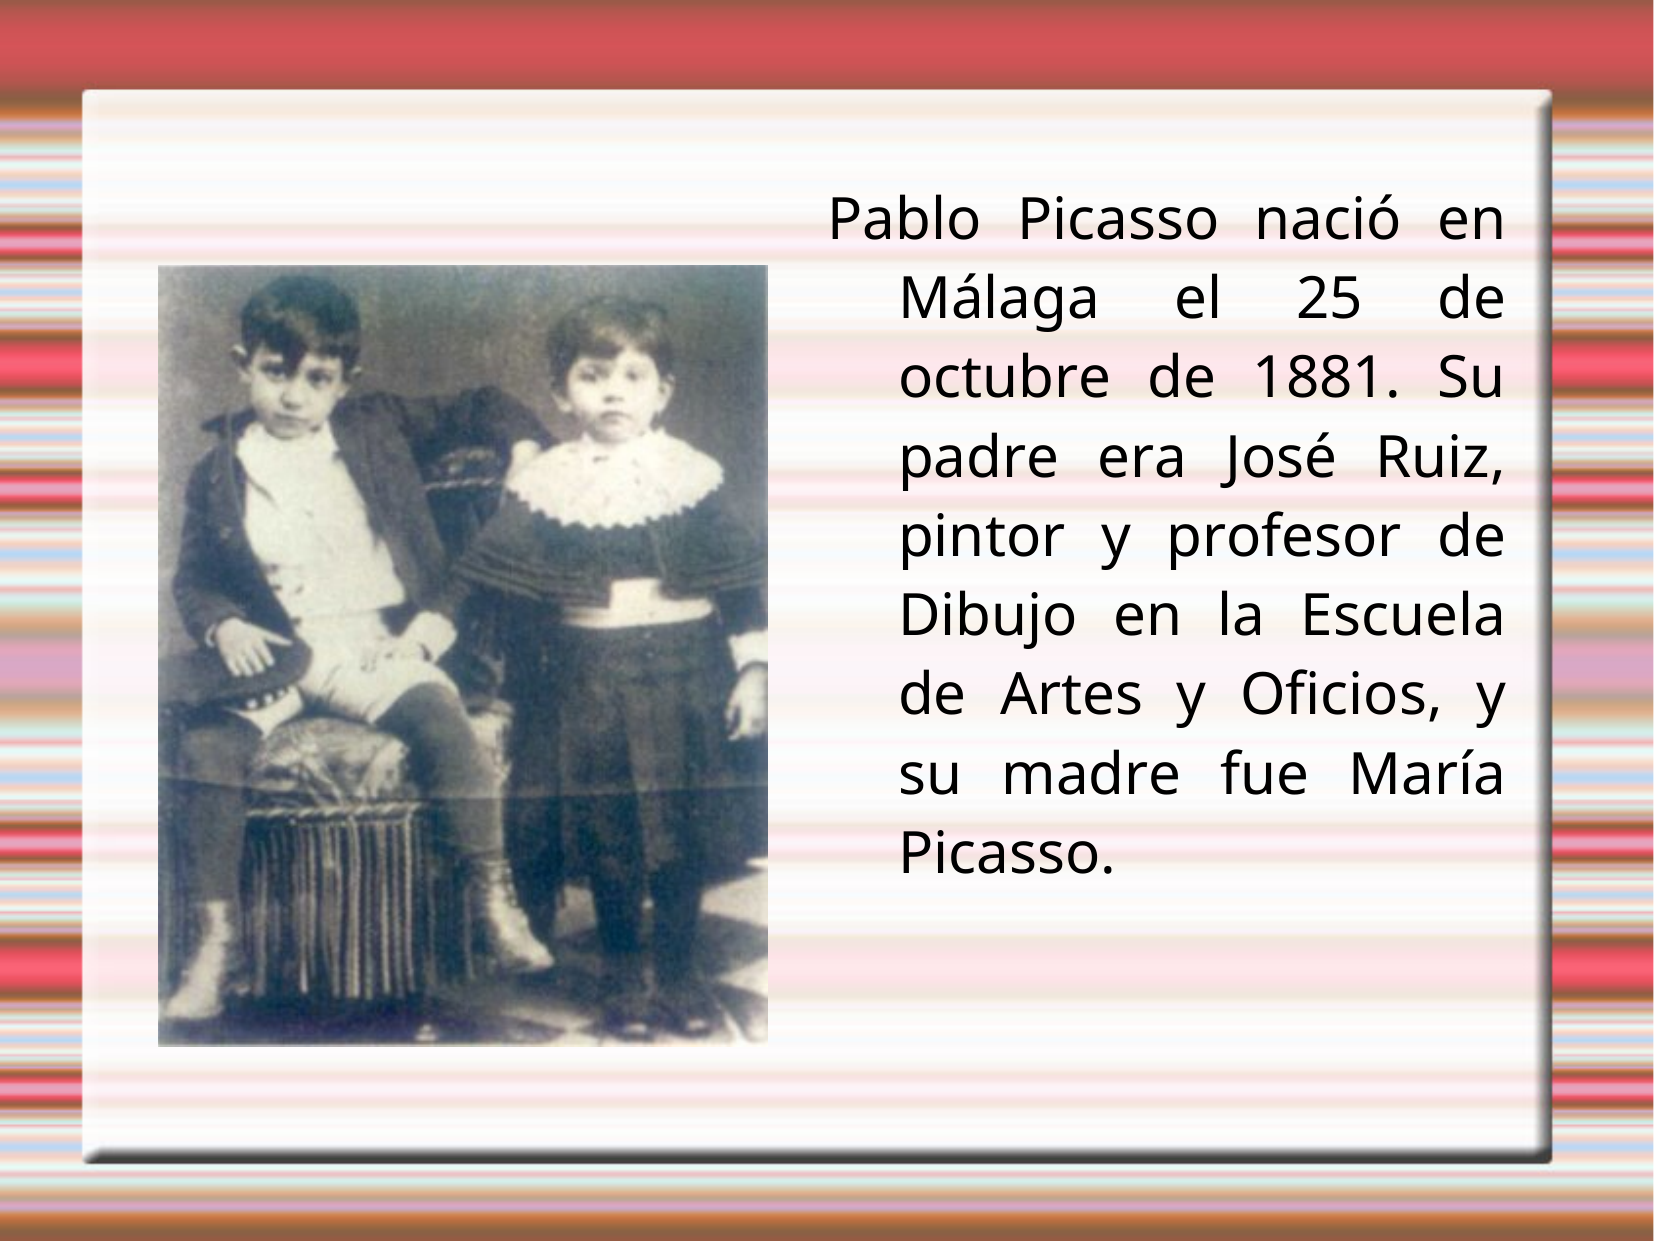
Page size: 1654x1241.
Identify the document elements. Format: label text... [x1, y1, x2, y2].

picture [0, 0, 1654, 1241]
list Pablo Picasso nació en Málaga el 25 de octubre de 1881. Su padre era José Ruiz, pintor y profesor de Dibujo en la Escuela de Artes y Oficios, y su madre fue María Picasso. [815, 177, 1506, 1128]
